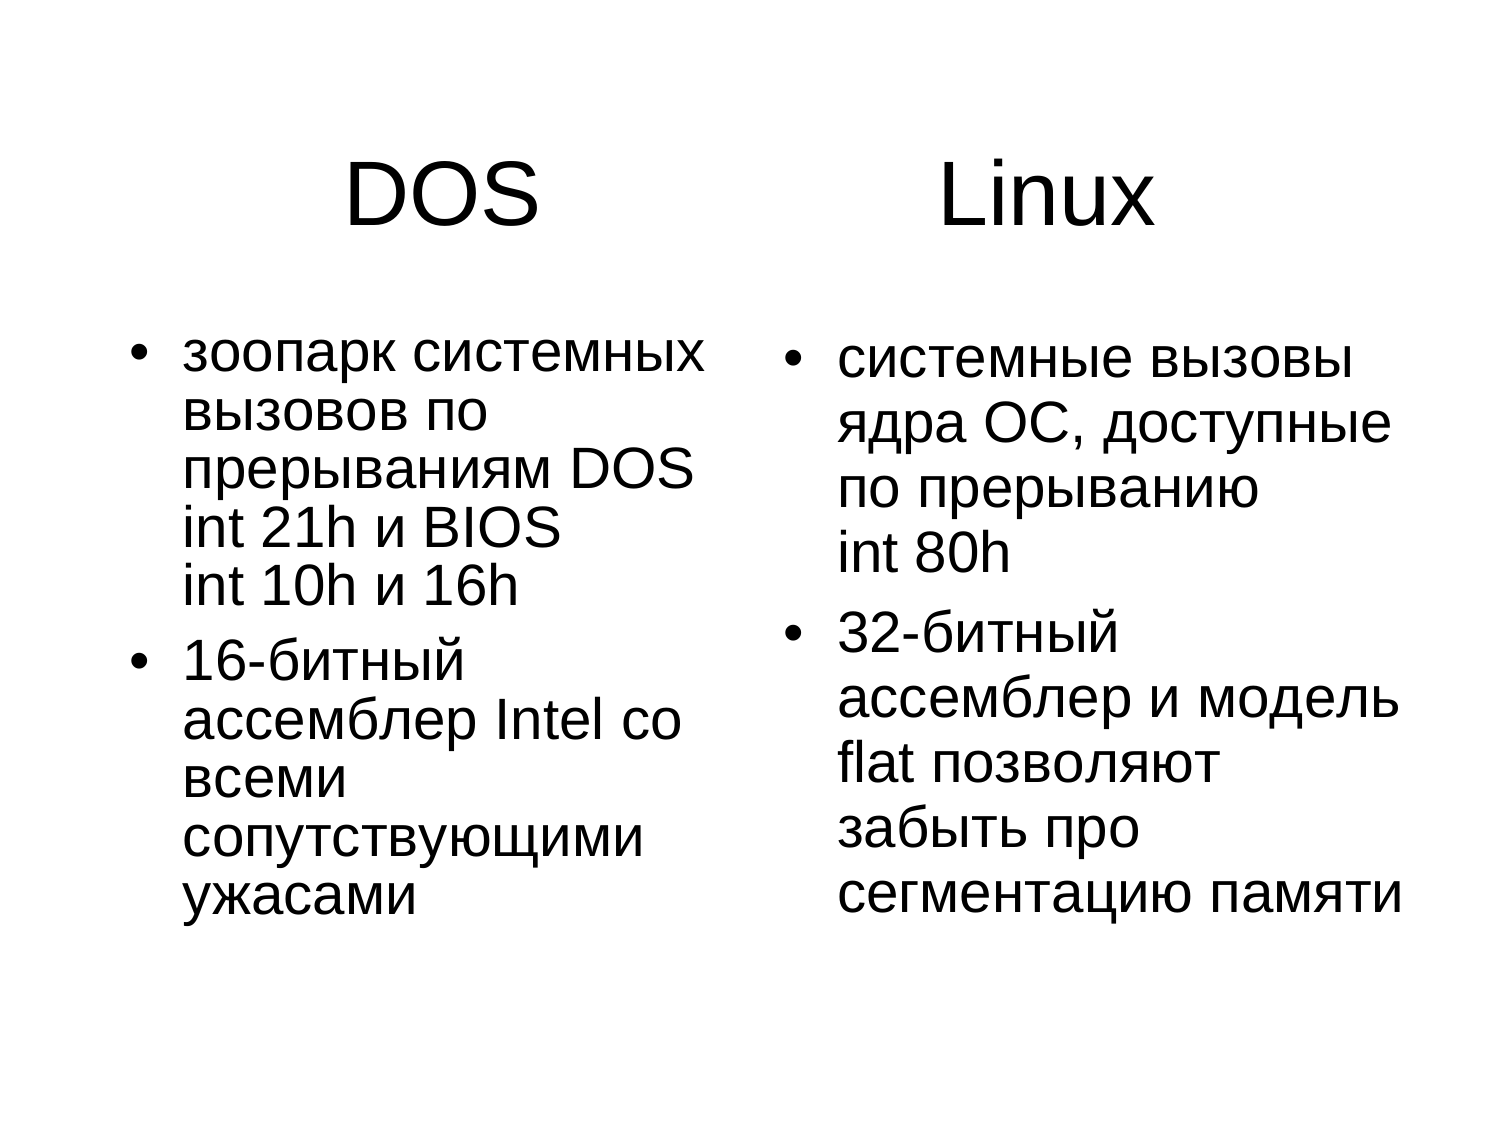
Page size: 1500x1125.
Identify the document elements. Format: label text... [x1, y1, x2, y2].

list системные вызовы ядра ОС, доступные по прерыванию int 80h 32-битный ассемблер и модель flat позволяют забыть про сегментацию памяти [766, 324, 1426, 993]
title DOS Linux [112, 99, 1388, 289]
list зоопарк системных вызовов по прерываниям DOS int 21h и BIOS int 10h и 16h 16-битный ассемблер Intel со всеми сопутствующими ужасами [112, 324, 735, 1002]
